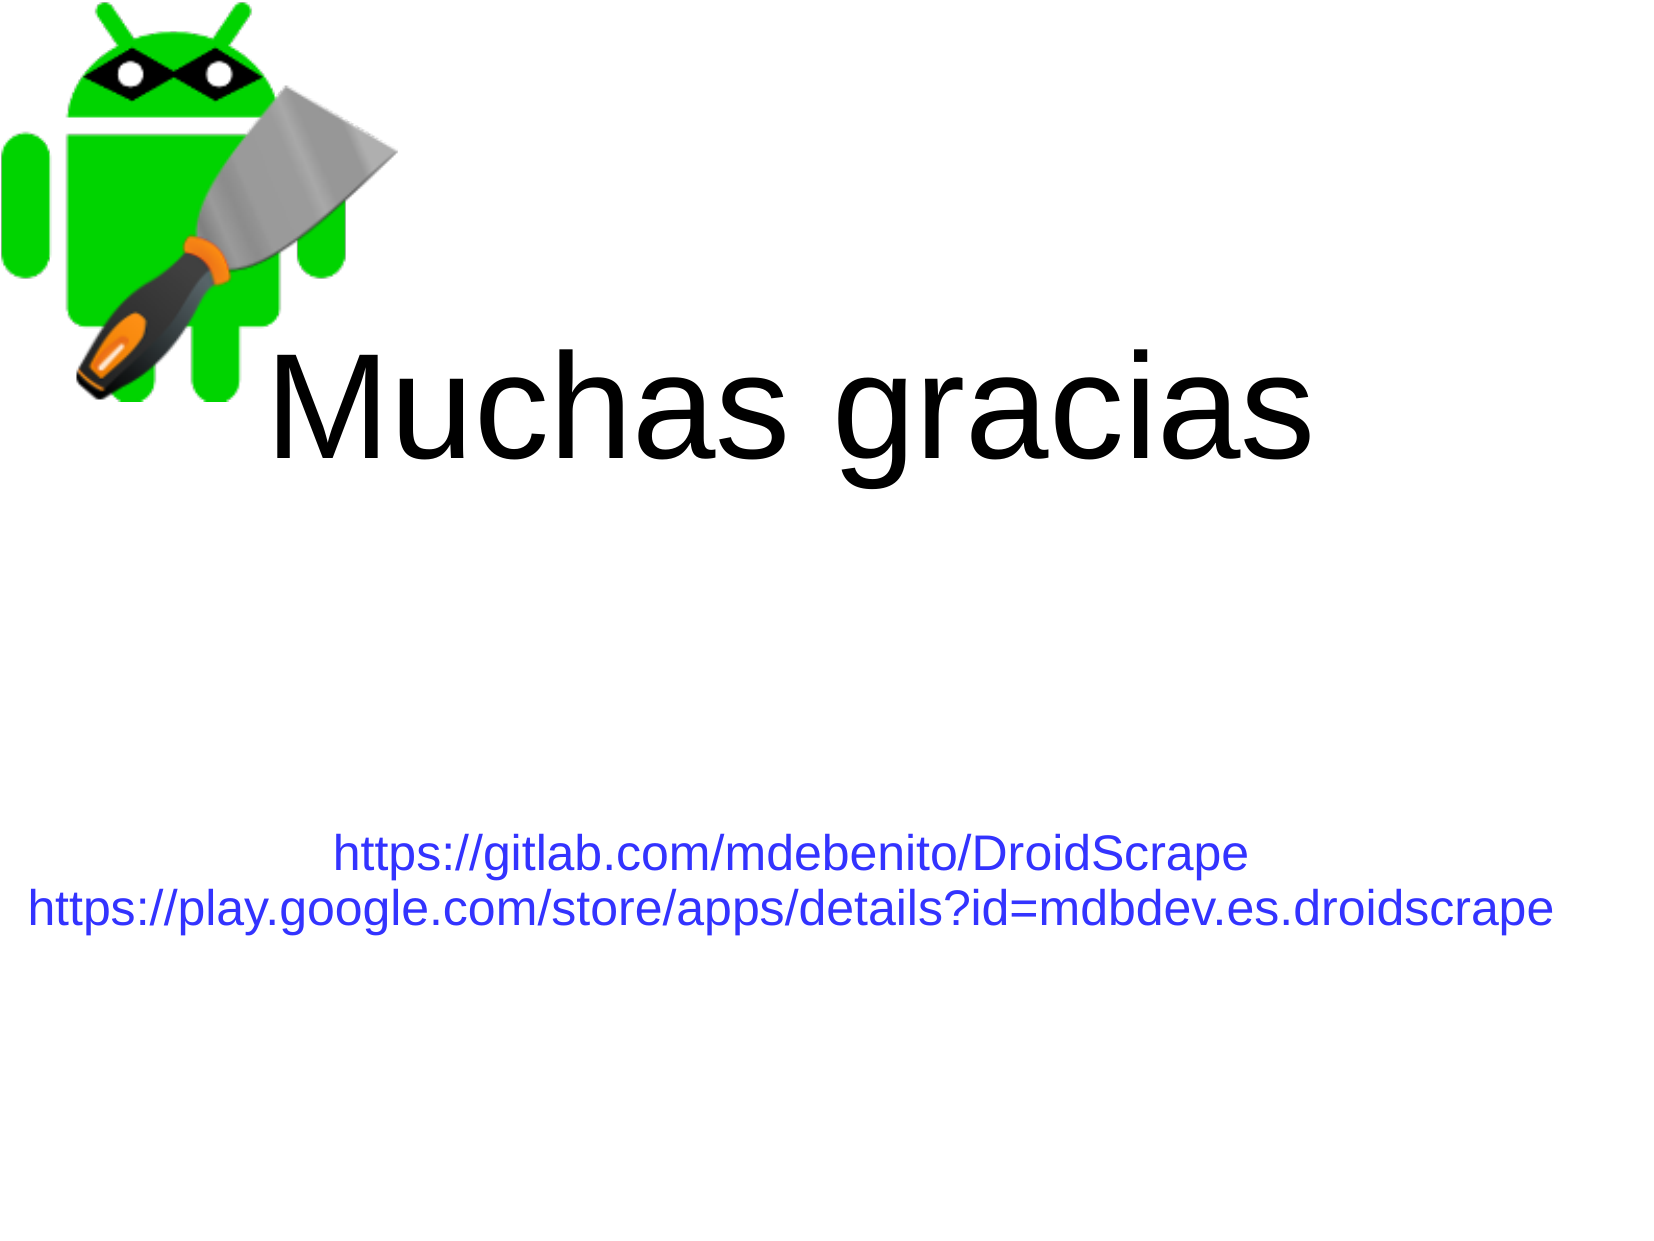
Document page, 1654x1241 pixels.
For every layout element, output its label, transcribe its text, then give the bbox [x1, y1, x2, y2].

title Muchas gracias https://gitlab.com/mdebenito/DroidScrape https://play.google.com/store/apps/details?id=mdbdev.es.droidscrape [11, 322, 1571, 993]
picture [0, 1, 400, 402]
